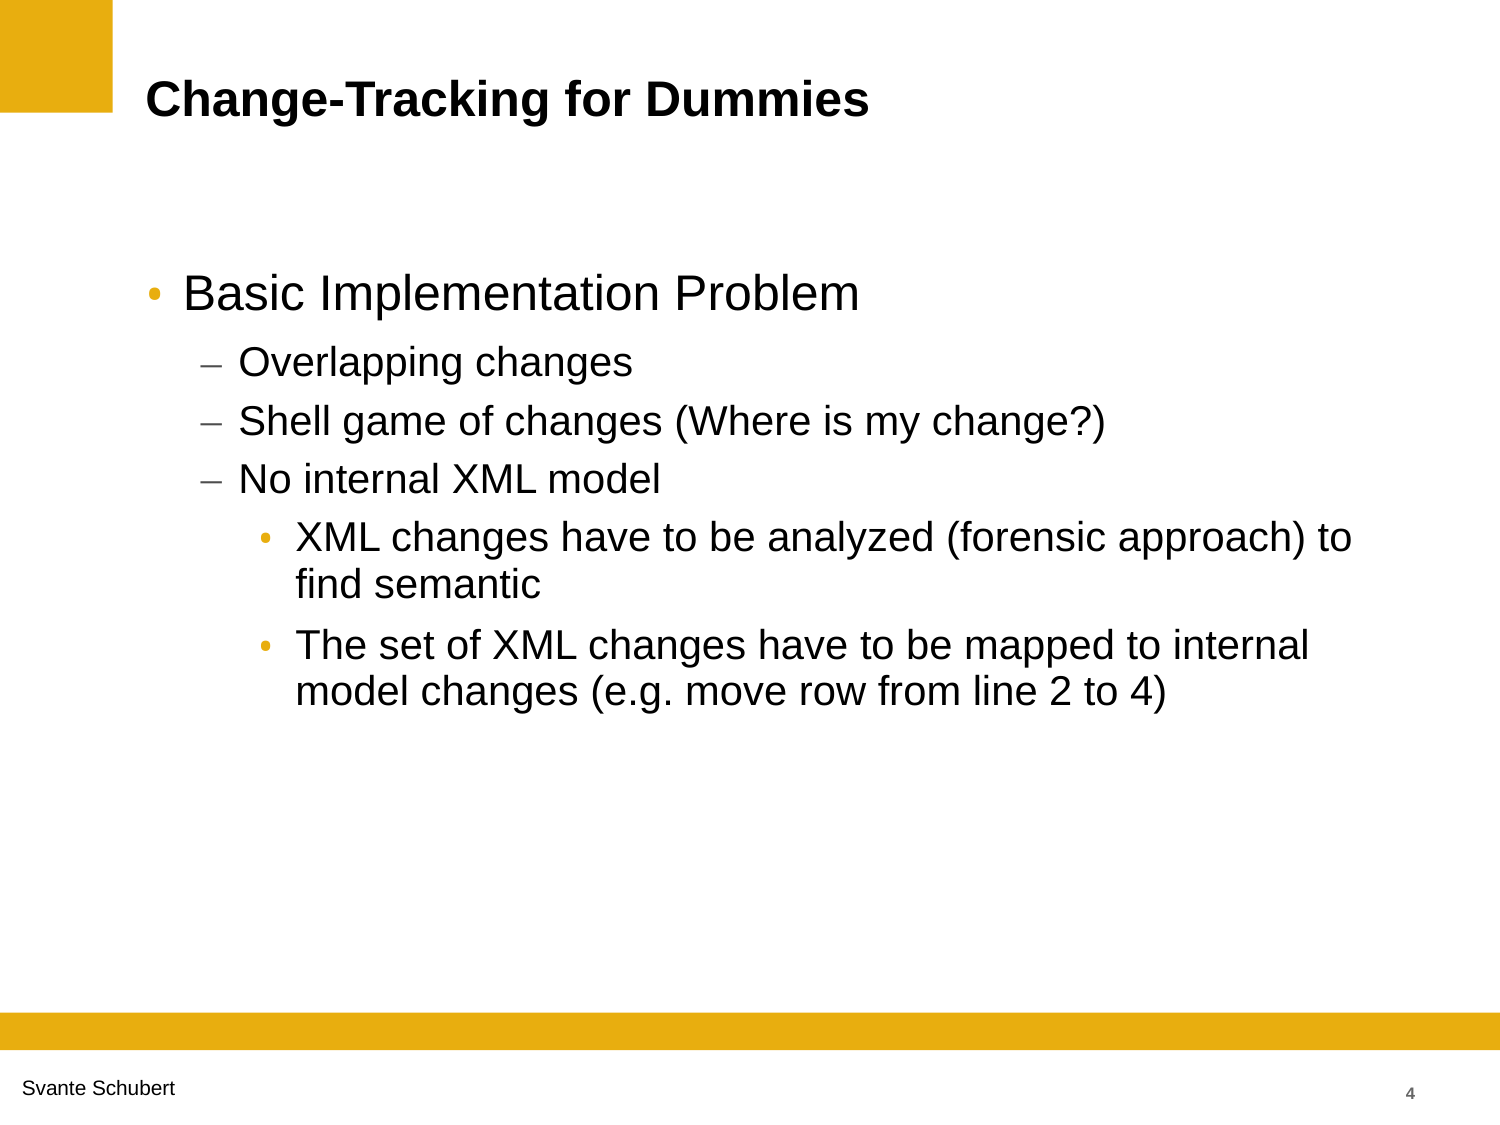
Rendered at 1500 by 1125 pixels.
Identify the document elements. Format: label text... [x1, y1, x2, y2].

title Change-Tracking for Dummies [145, 67, 1388, 219]
list Basic Implementation Problem Overlapping changes Shell game of changes (Where is my change?) No internal XML model XML changes have to be analyzed (forensic approach) to find semantic The set of XML changes have to be mapped to internal model changes (e.g. move row from line 2 to 4) [145, 265, 1423, 1009]
